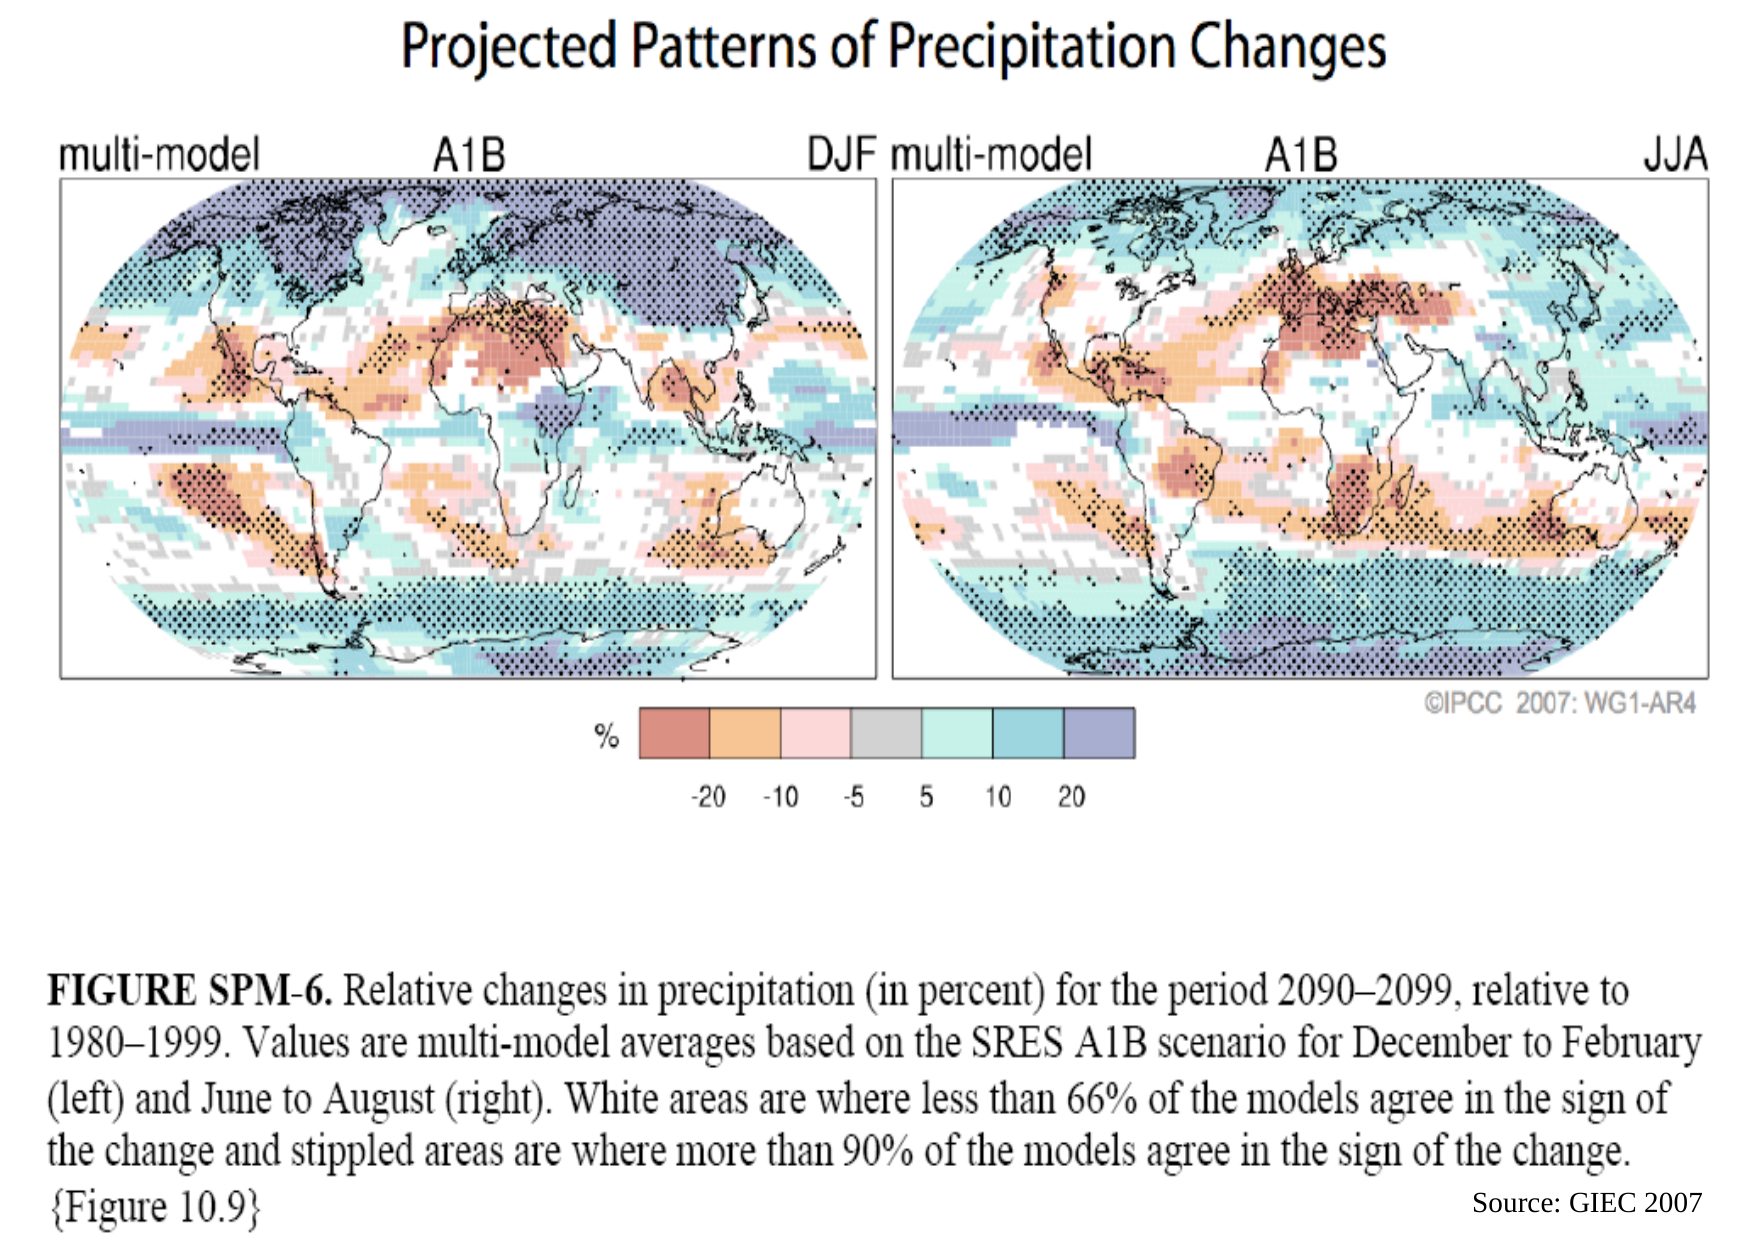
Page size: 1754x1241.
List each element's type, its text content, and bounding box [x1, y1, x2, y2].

picture [0, 0, 1754, 1241]
text_box Source: GIEC 2007 [1219, 1180, 1719, 1227]
